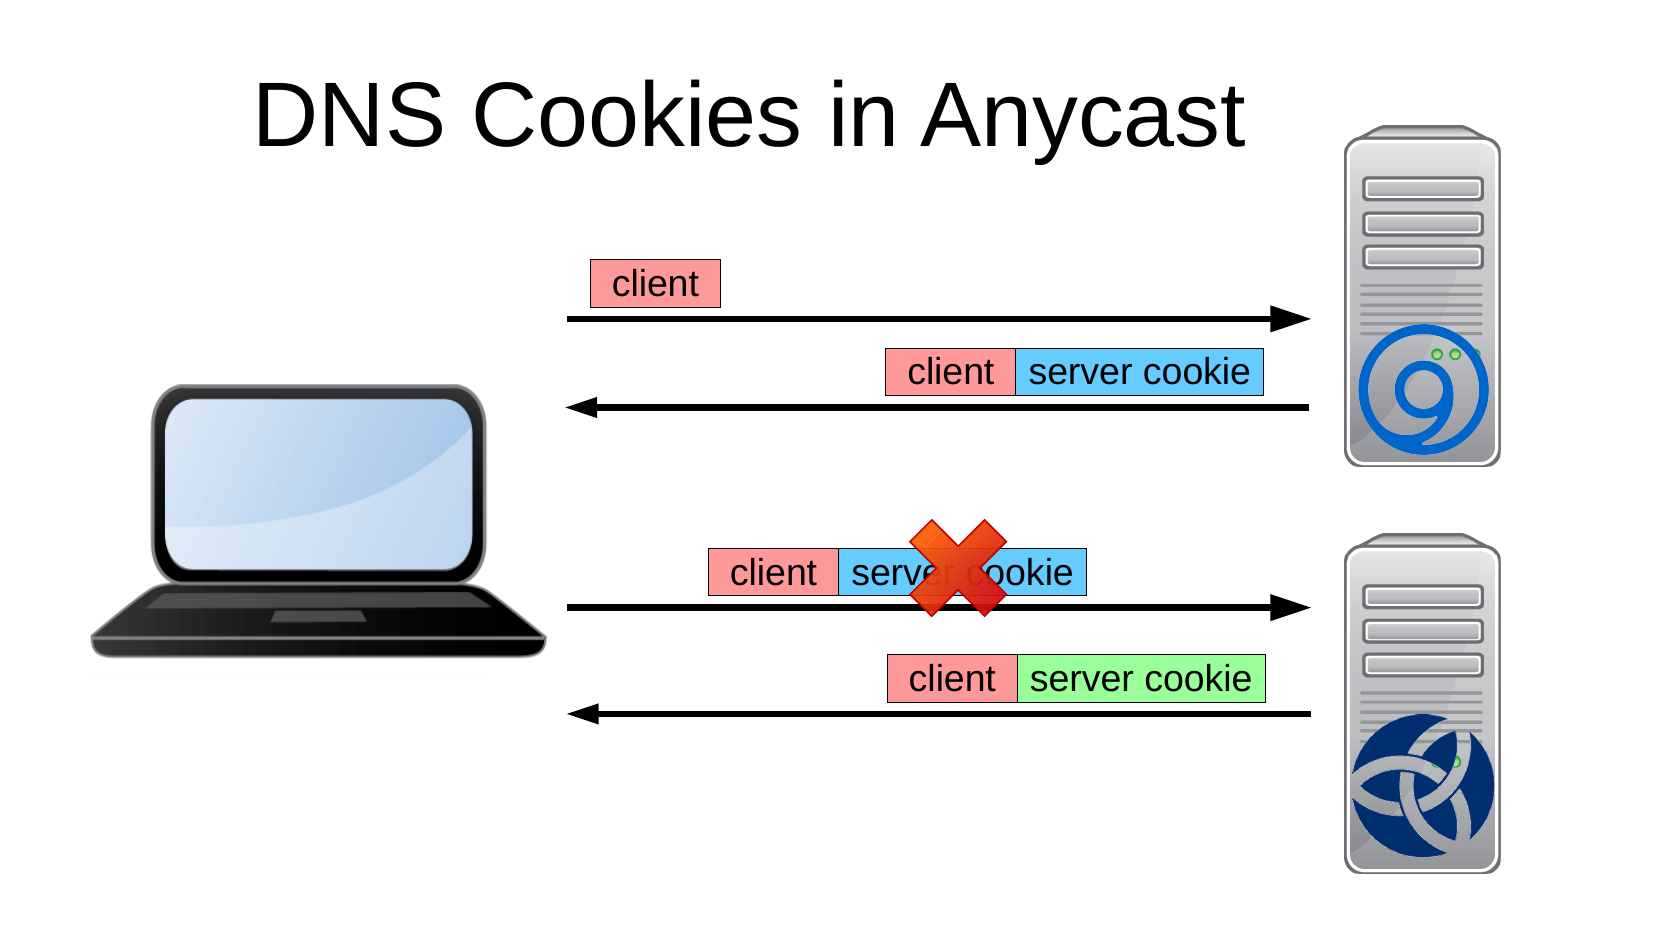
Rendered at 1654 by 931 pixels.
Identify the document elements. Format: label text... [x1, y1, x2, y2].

picture [874, 484, 1042, 652]
picture [1344, 533, 1501, 875]
text_box client [887, 654, 1017, 703]
text_box client [708, 548, 838, 596]
text_box server cookie [1017, 654, 1266, 703]
text_box client [885, 348, 1015, 396]
text_box server cookie [1015, 348, 1264, 396]
picture [70, 365, 567, 709]
picture [1344, 125, 1501, 467]
text_box server cookie [838, 548, 874, 596]
title DNS Cookies in Anycast [82, 37, 1571, 193]
text_box server cookie [1042, 548, 1087, 596]
text_box client [590, 259, 721, 308]
